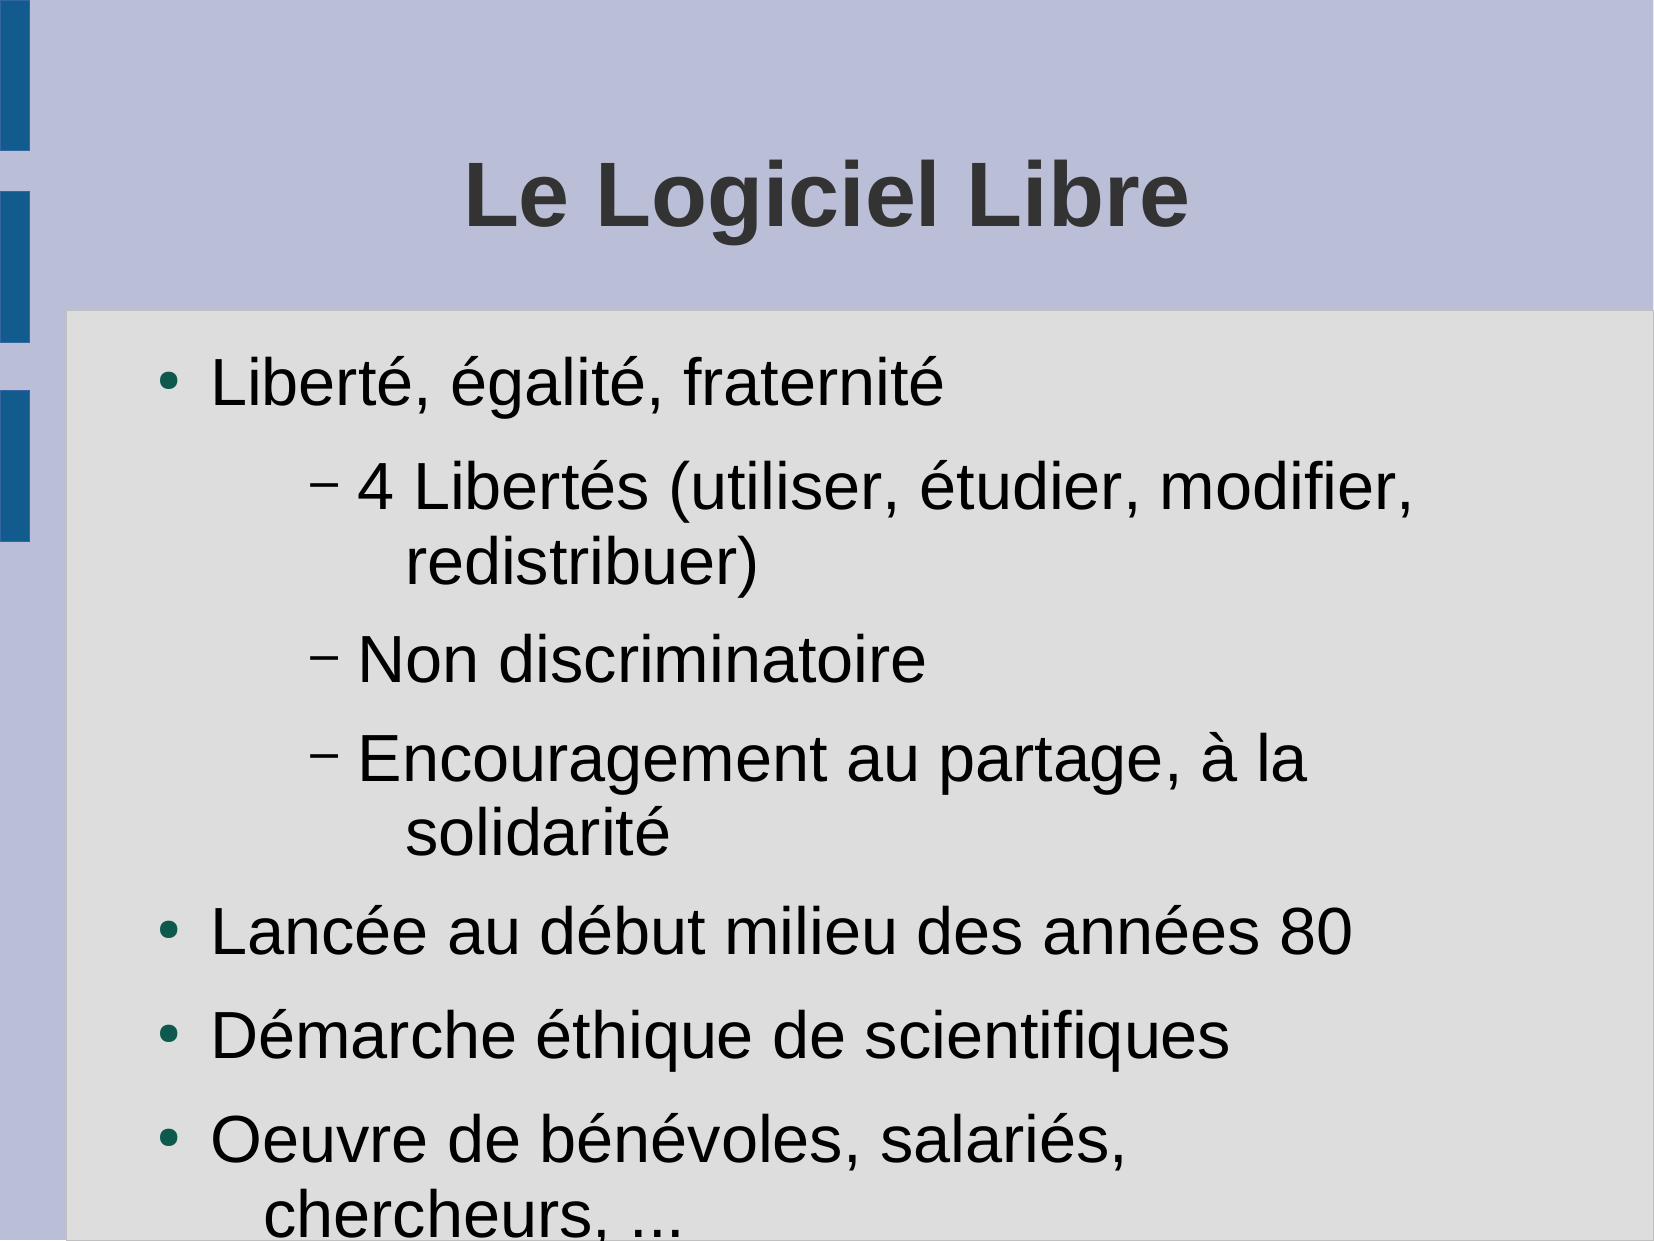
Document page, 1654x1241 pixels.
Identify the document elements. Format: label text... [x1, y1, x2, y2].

title Le Logiciel Libre [121, 91, 1534, 299]
list Liberté, égalité, fraternité 4 Libertés (utiliser, étudier, modifier, redistribuer) Non discriminatoire Encouragement au partage, à la solidarité Lancée au début milieu des années 80 Démarche éthique de scientifiques Oeuvre de bénévoles, salariés, chercheurs, ... Phénomène de société, phénomène économique [121, 344, 1534, 1200]
